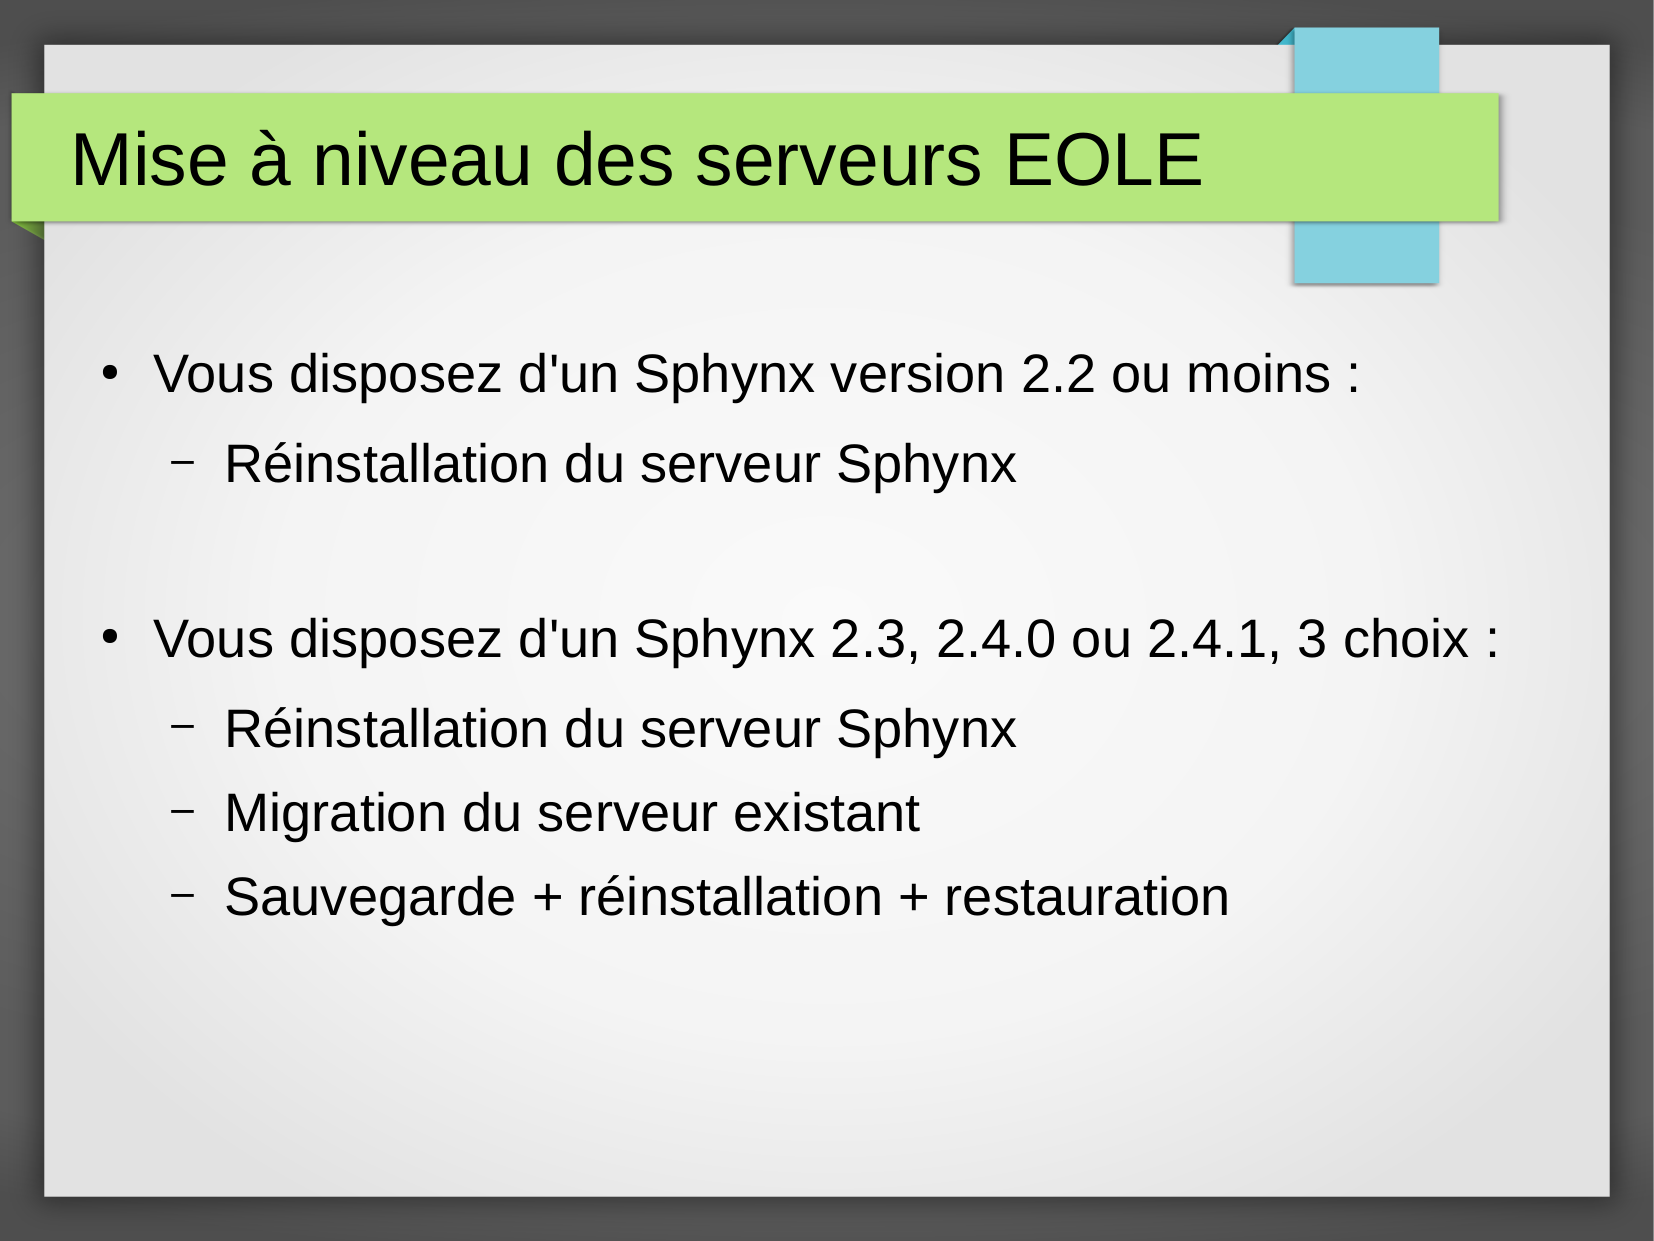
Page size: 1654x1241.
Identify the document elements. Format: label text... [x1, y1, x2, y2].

title Mise à niveau des serveurs EOLE [70, 106, 1229, 213]
picture [0, 0, 1654, 1241]
list Vous disposez d'un Sphynx version 2.2 ou moins : Réinstallation du serveur Sphynx Vous disposez d'un Sphynx 2.3, 2.4.0 ou 2.4.1, 3 choix : Réinstallation du serveur Sphynx Migration du serveur existant Sauvegarde + réinstallation + restauration [82, 343, 1538, 1063]
